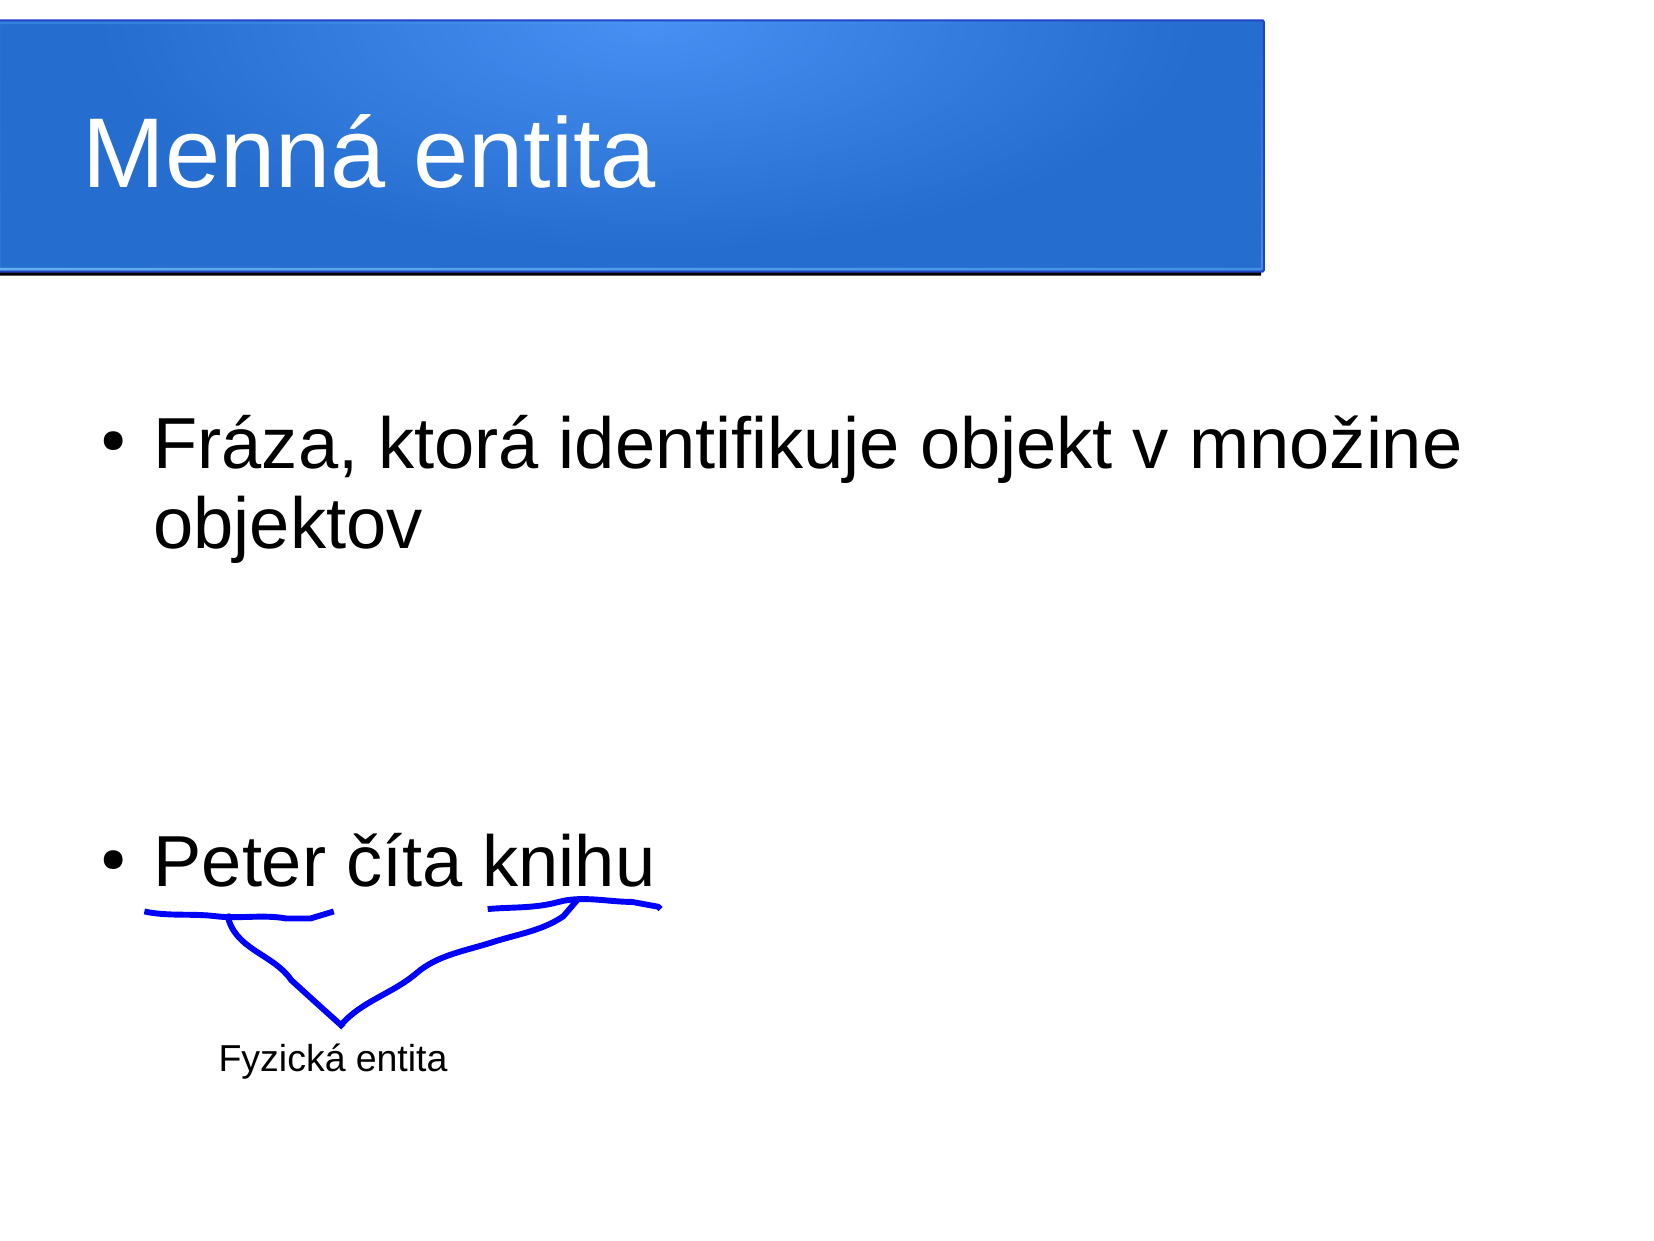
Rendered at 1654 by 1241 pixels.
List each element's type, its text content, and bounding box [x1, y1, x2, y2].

text_box Fyzická entita [200, 1027, 579, 1091]
list Fráza, ktorá identifikuje objekt v množine objektov Peter číta knihu [82, 290, 1538, 1010]
title Menná entita [82, 49, 1250, 257]
